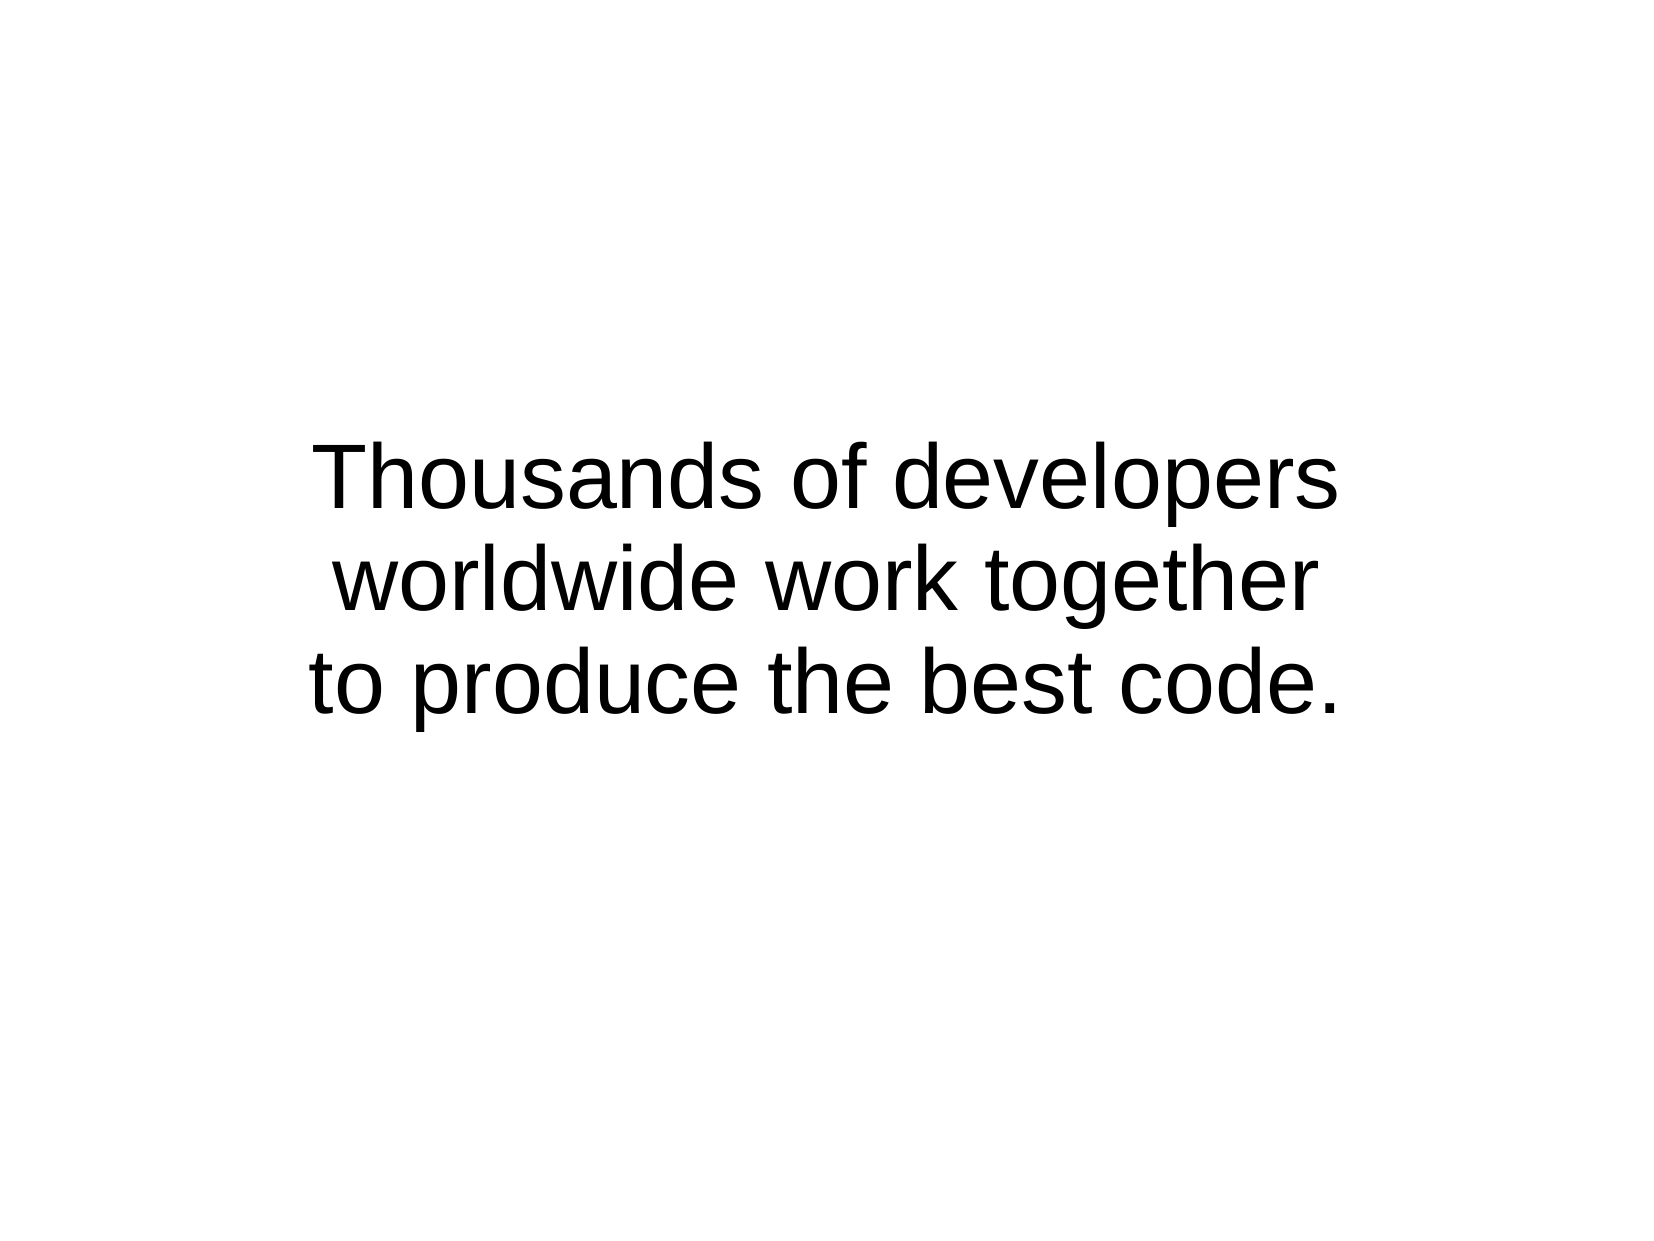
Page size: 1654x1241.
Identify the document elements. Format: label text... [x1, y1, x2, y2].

title Thousands of developers worldwide work together to produce the best code. [82, 56, 1571, 1102]
